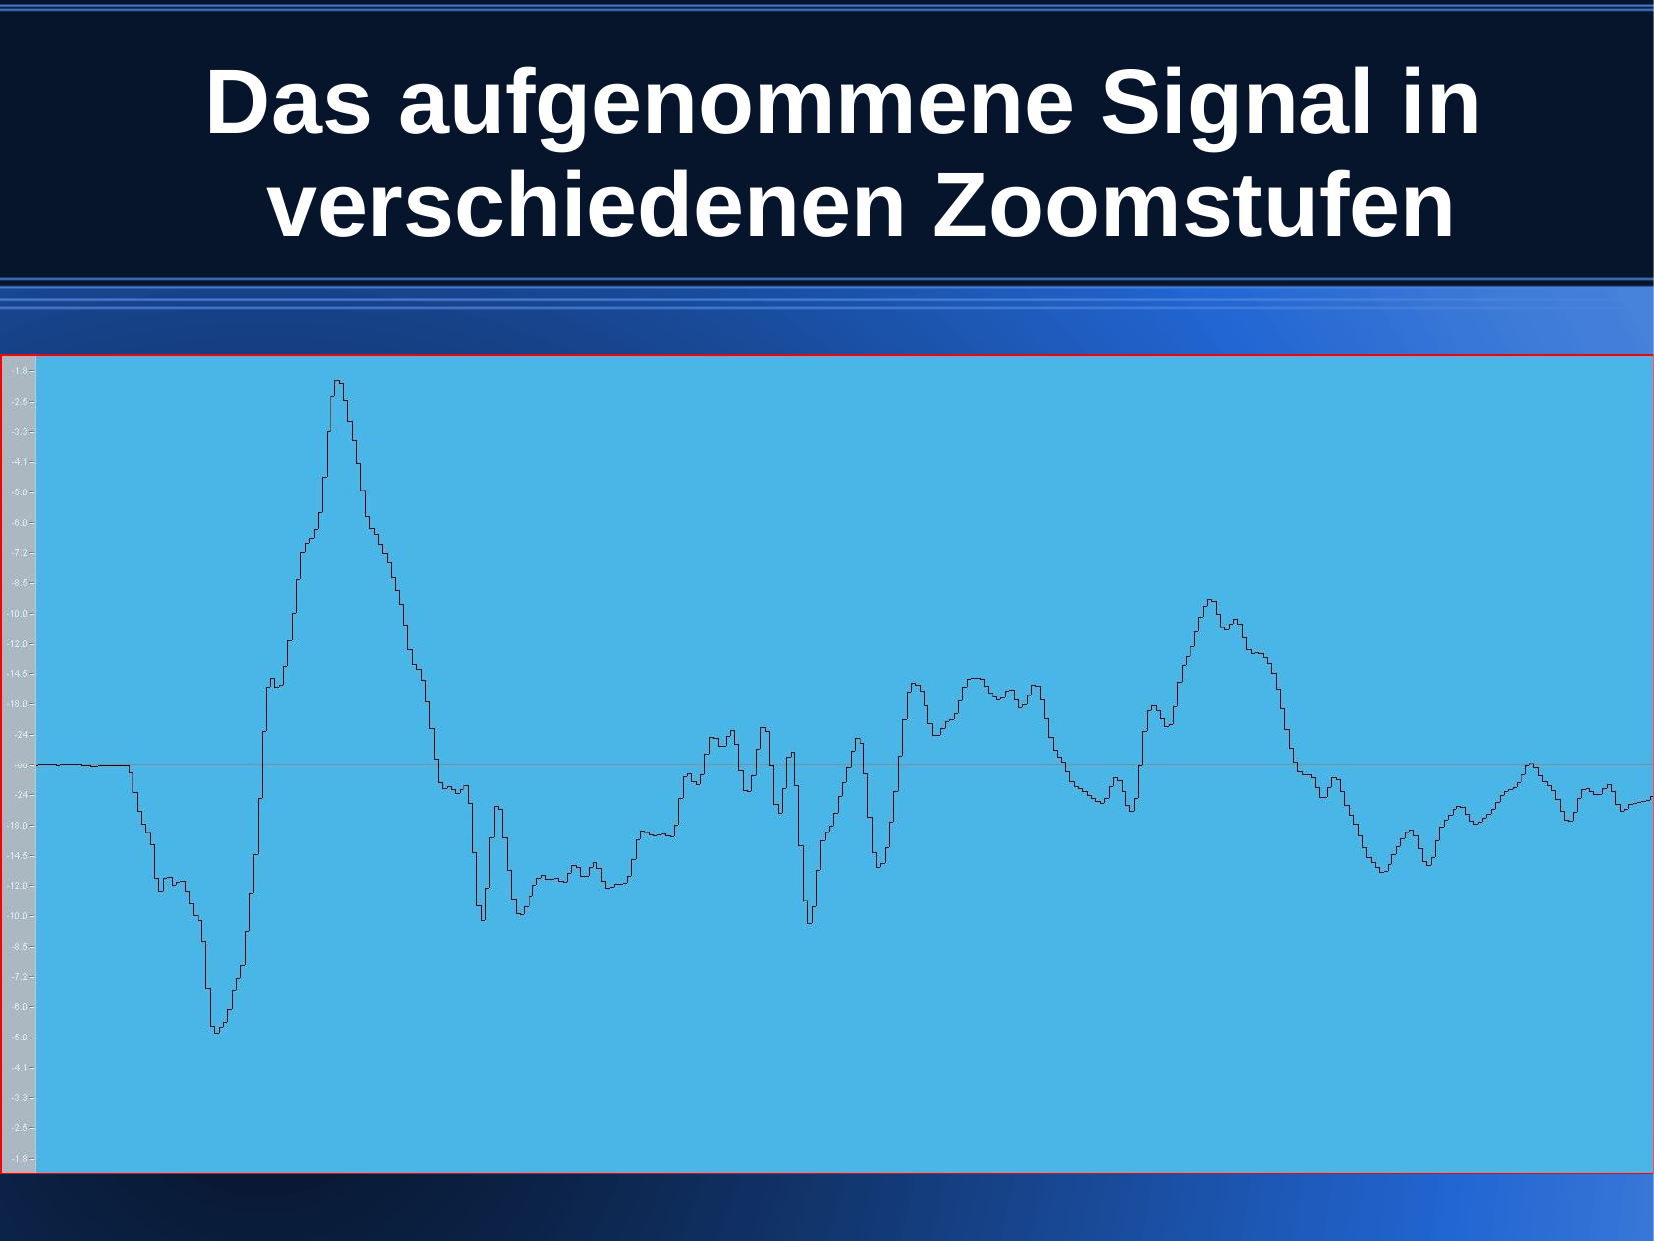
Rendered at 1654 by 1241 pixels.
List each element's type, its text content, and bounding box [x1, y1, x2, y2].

title Das aufgenommene Signal in verschiedenen Zoomstufen [82, 50, 1571, 256]
picture [0, 0, 1654, 1241]
